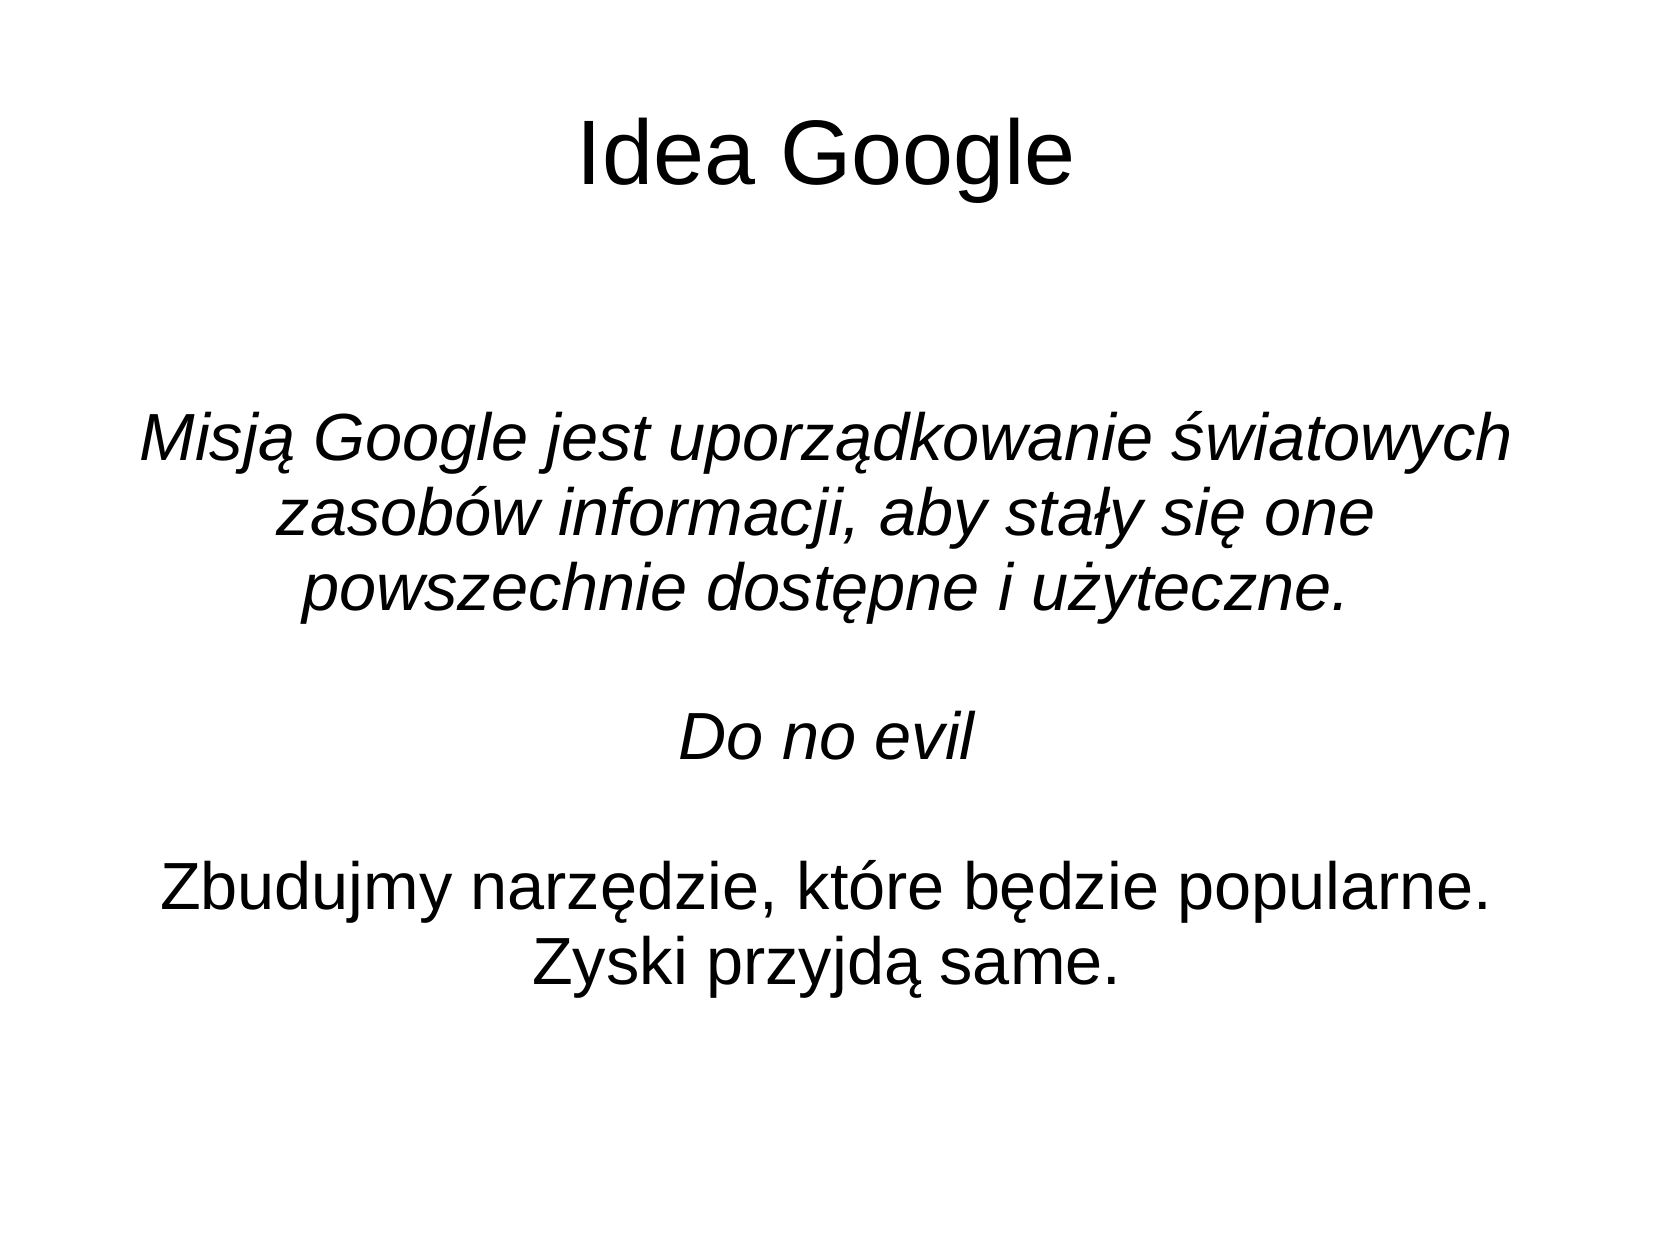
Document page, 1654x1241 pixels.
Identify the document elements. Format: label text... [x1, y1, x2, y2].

title Idea Google [82, 49, 1571, 257]
subtitle Misją Google jest uporządkowanie światowych zasobów informacji, aby stały się one powszechnie dostępne i użyteczne. Do no evil Zbudujmy narzędzie, które będzie popularne. Zyski przyjdą same. [82, 290, 1571, 1109]
